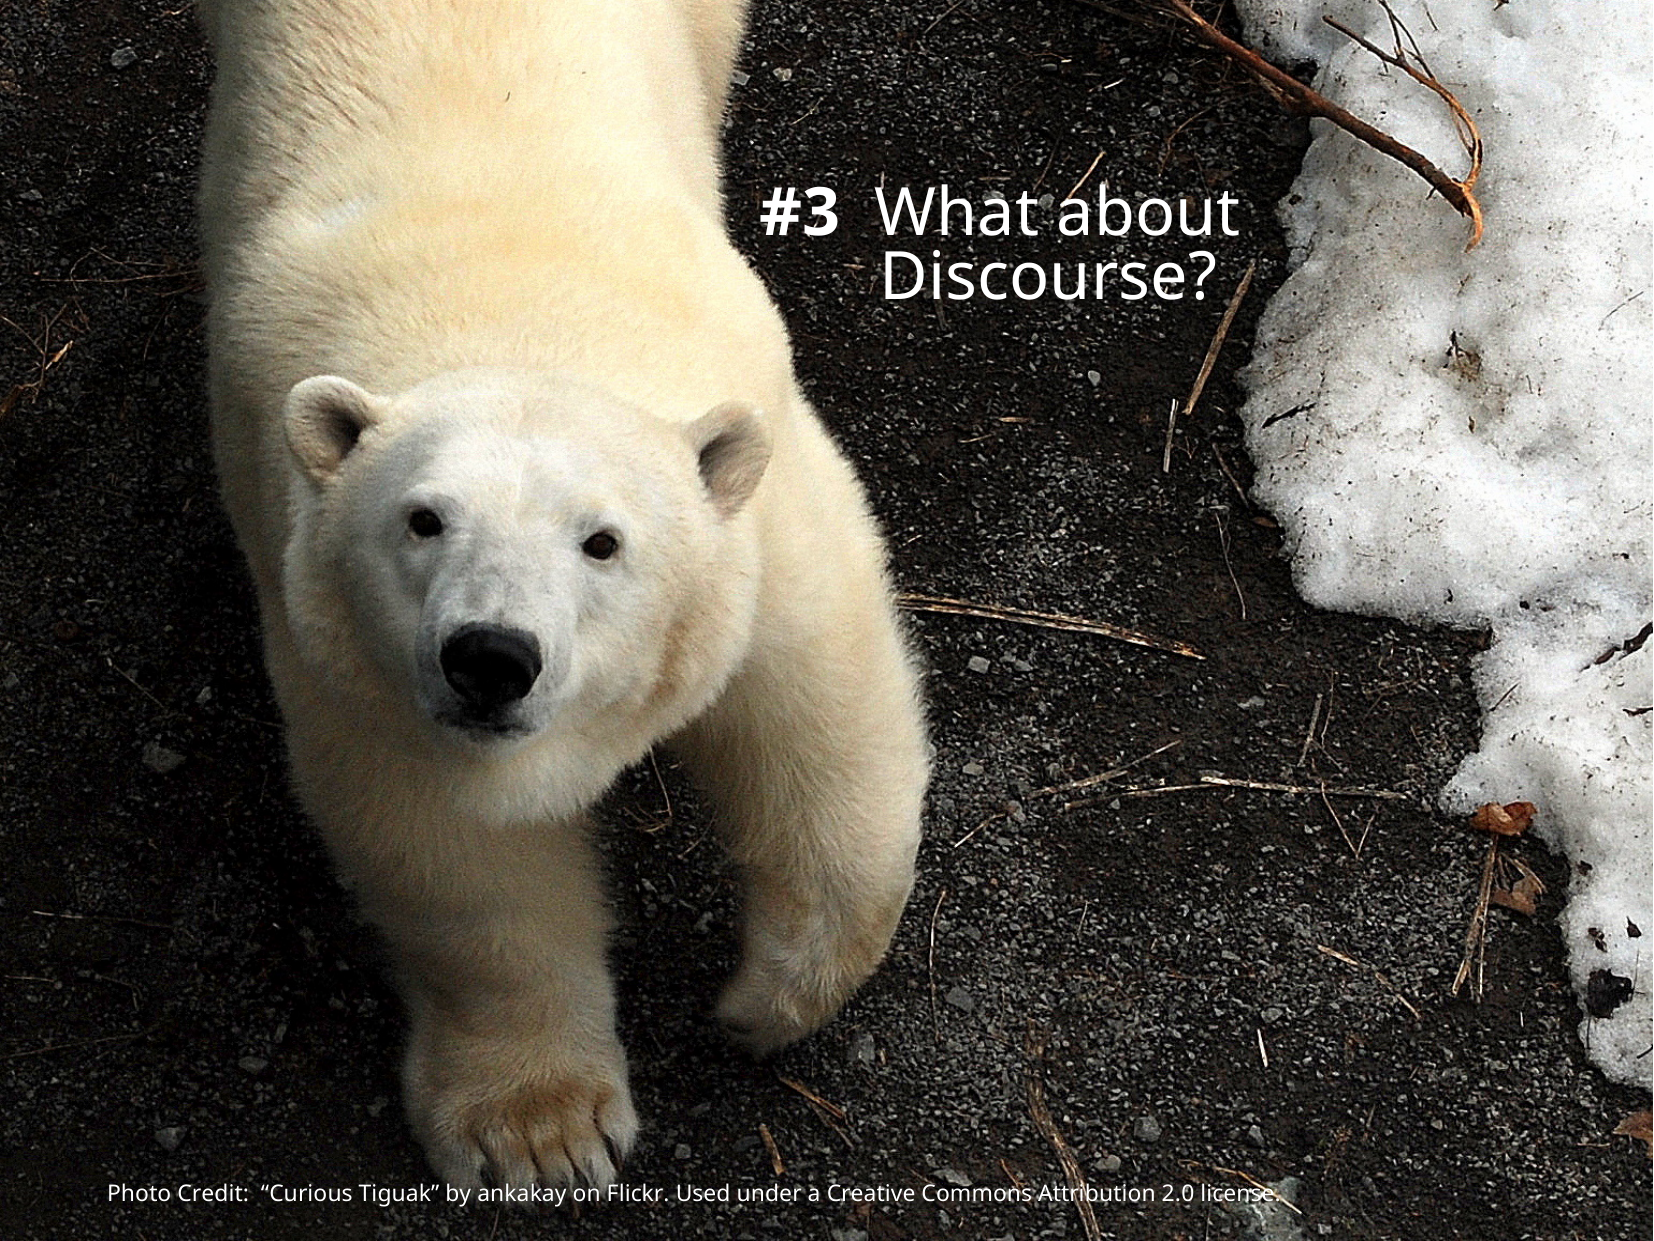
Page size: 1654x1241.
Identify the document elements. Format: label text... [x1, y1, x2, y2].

picture [0, 0, 1653, 1241]
title #3 What about Discourse? [759, 0, 1567, 512]
text_box Photo Credit: “Curious Tiguak” by ankakay on Flickr. Used under a Creative Commons Attribution 2.0 license. [107, 1165, 1653, 1224]
